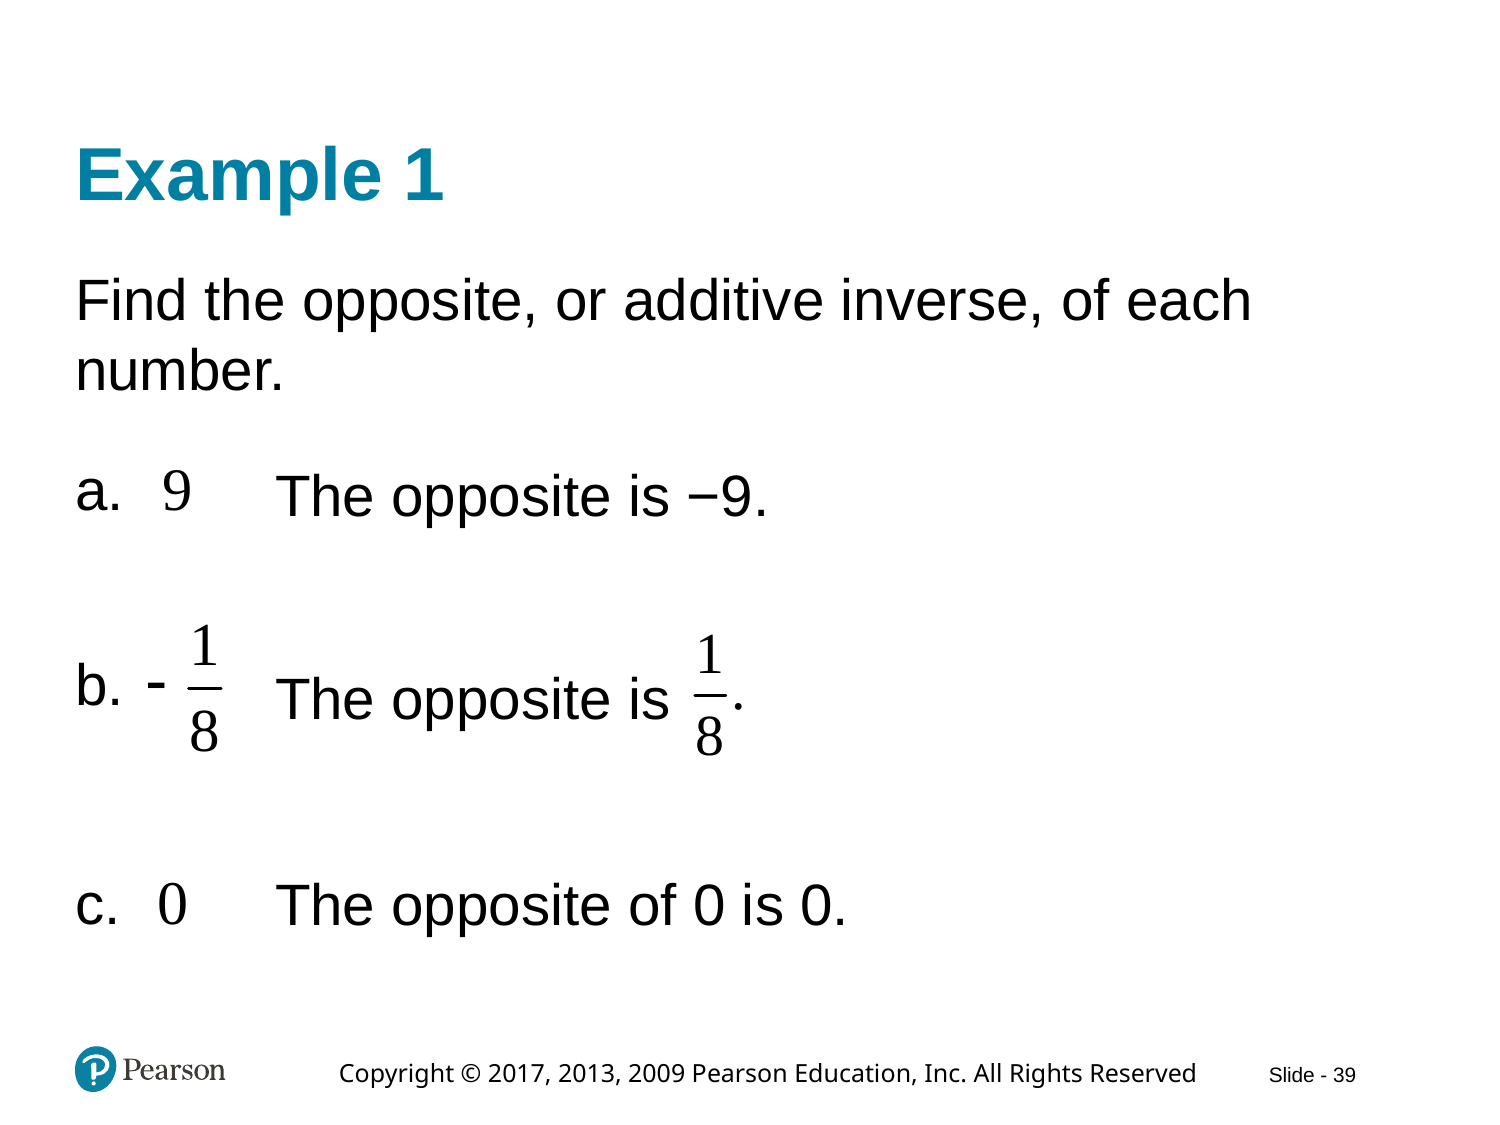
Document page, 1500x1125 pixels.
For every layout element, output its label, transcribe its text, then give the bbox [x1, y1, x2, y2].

list The opposite of 0 is 0. [275, 867, 913, 940]
list b. [75, 647, 132, 727]
list Find the opposite, or additive inverse, of each number. [75, 262, 1425, 408]
chart [690, 622, 746, 764]
title Example 1 [75, 35, 1425, 216]
list The opposite is −9. [275, 457, 913, 548]
list a. [75, 452, 130, 528]
list c. [75, 865, 130, 940]
chart [160, 462, 196, 519]
chart [154, 875, 194, 933]
chart [142, 611, 227, 760]
list The opposite is [275, 661, 675, 737]
